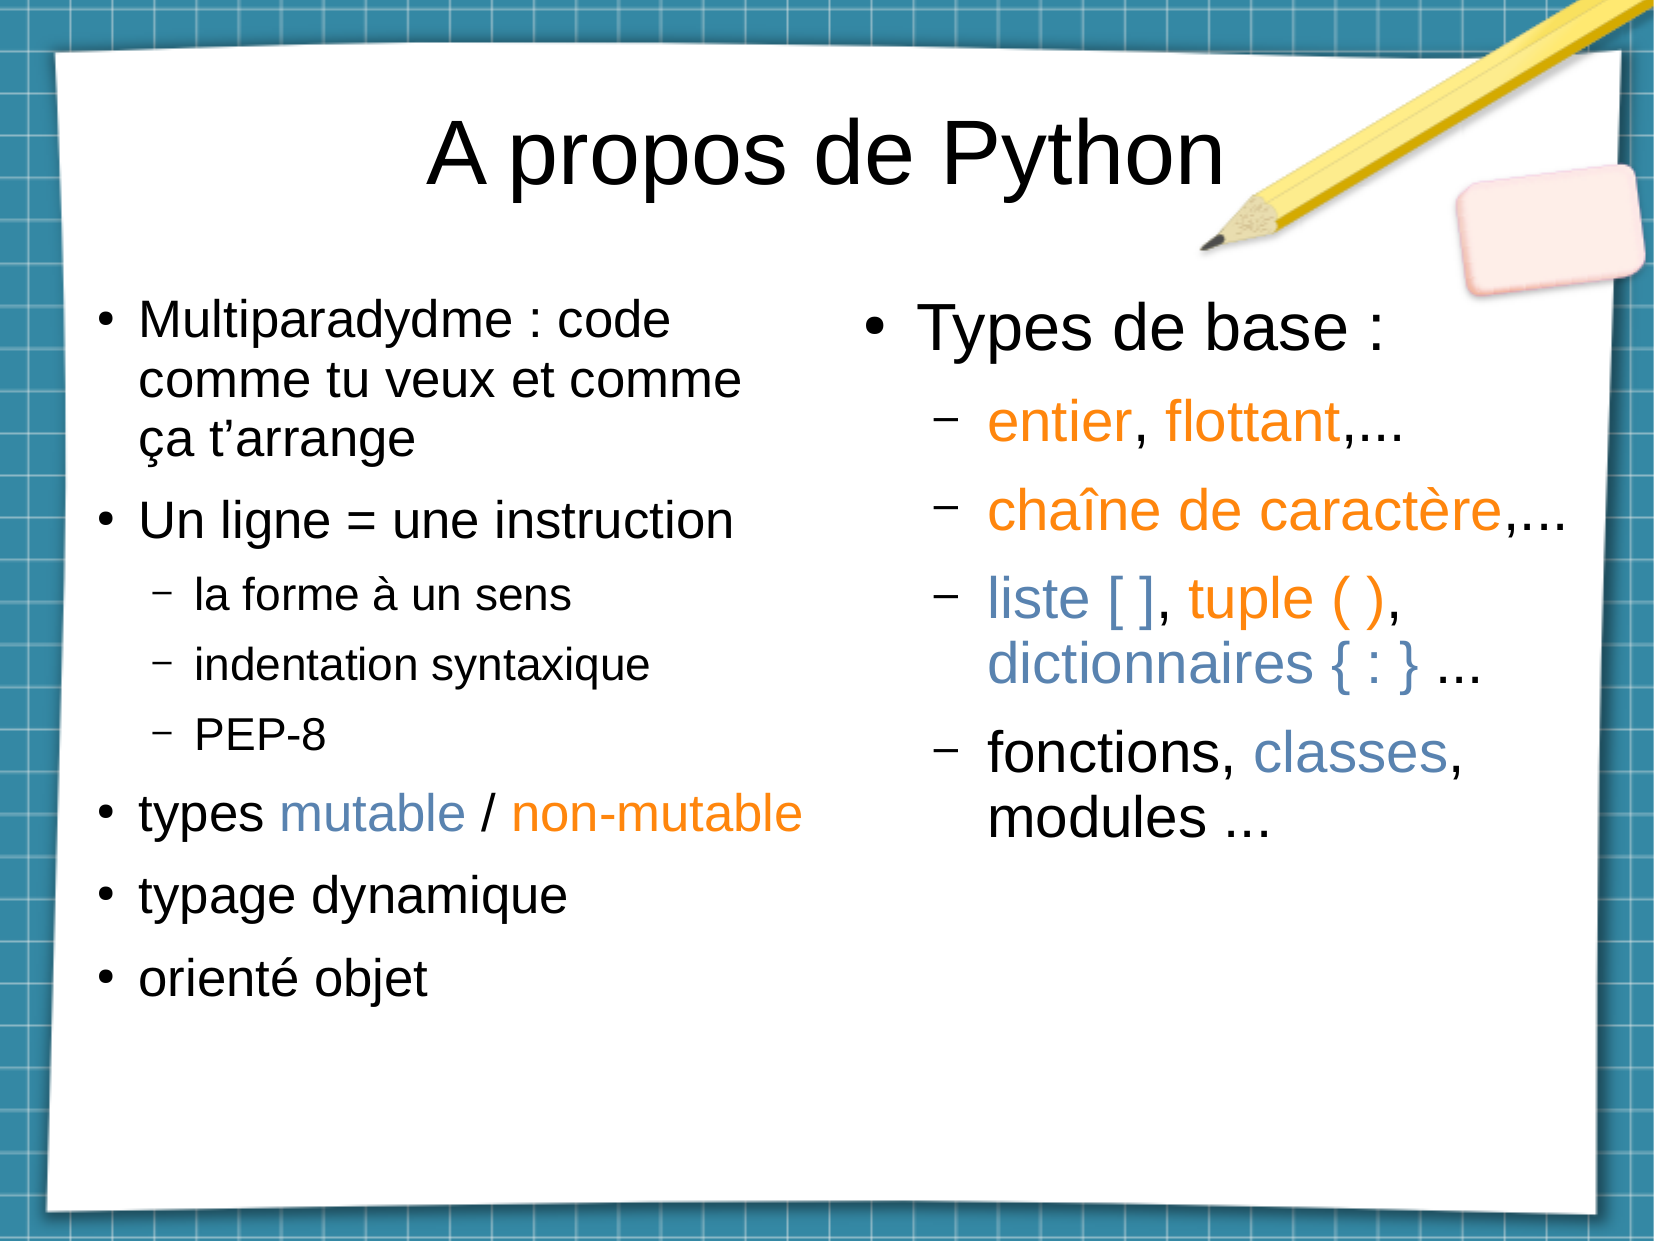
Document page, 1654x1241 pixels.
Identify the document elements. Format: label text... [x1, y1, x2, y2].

list Multiparadydme : code comme tu veux et comme ça t’arrange Un ligne = une instruction la forme à un sens indentation syntaxique PEP-8 types mutable / non-mutable typage dynamique orienté objet [82, 290, 809, 1010]
list Types de base : entier, flottant,... chaîne de caractère,... liste [ ], tuple ( ), dictionnaires { : } ... fonctions, classes, modules ... [845, 290, 1572, 1010]
title A propos de Python [82, 49, 1571, 257]
picture [0, 0, 1654, 1241]
